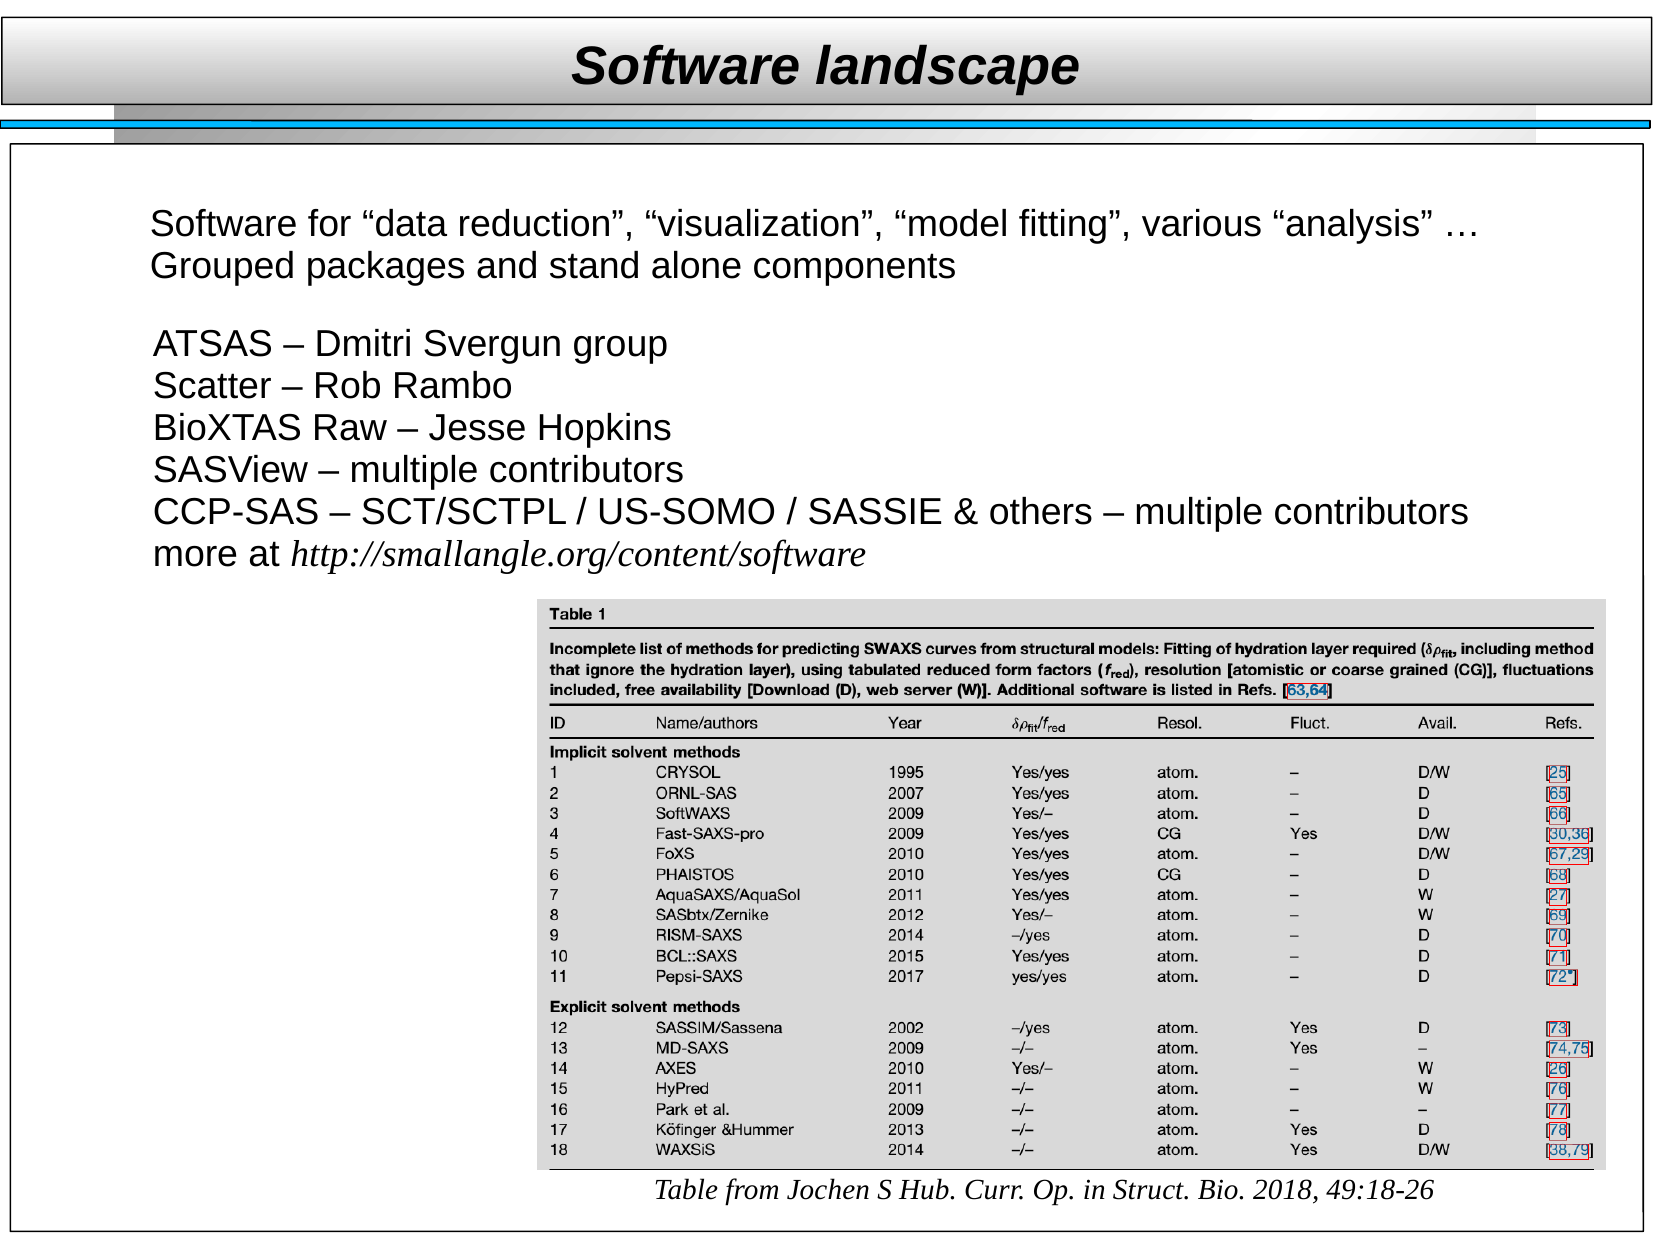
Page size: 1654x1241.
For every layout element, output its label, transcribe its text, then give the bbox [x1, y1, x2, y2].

picture [537, 599, 1606, 1171]
text_box Table from Jochen S Hub. Curr. Op. in Struct. Bio. 2018, 49:18-26 [639, 1165, 1482, 1223]
text_box ATSAS – Dmitri Svergun group Scatter – Rob Rambo BioXTAS Raw – Jesse Hopkins SASView – multiple contributors CCP-SAS – SCT/SCTPL / US-SOMO / SASSIE & others – multiple contributors more at http://smallangle.org/content/software [138, 588, 1486, 792]
text_box Software for “data reduction”, “visualization”, “model fitting”, various “analysis” … Grouped packages and stand alone components [135, 195, 1576, 588]
text_box Software landscape [1, 17, 1652, 105]
text_box [0, 120, 1651, 129]
